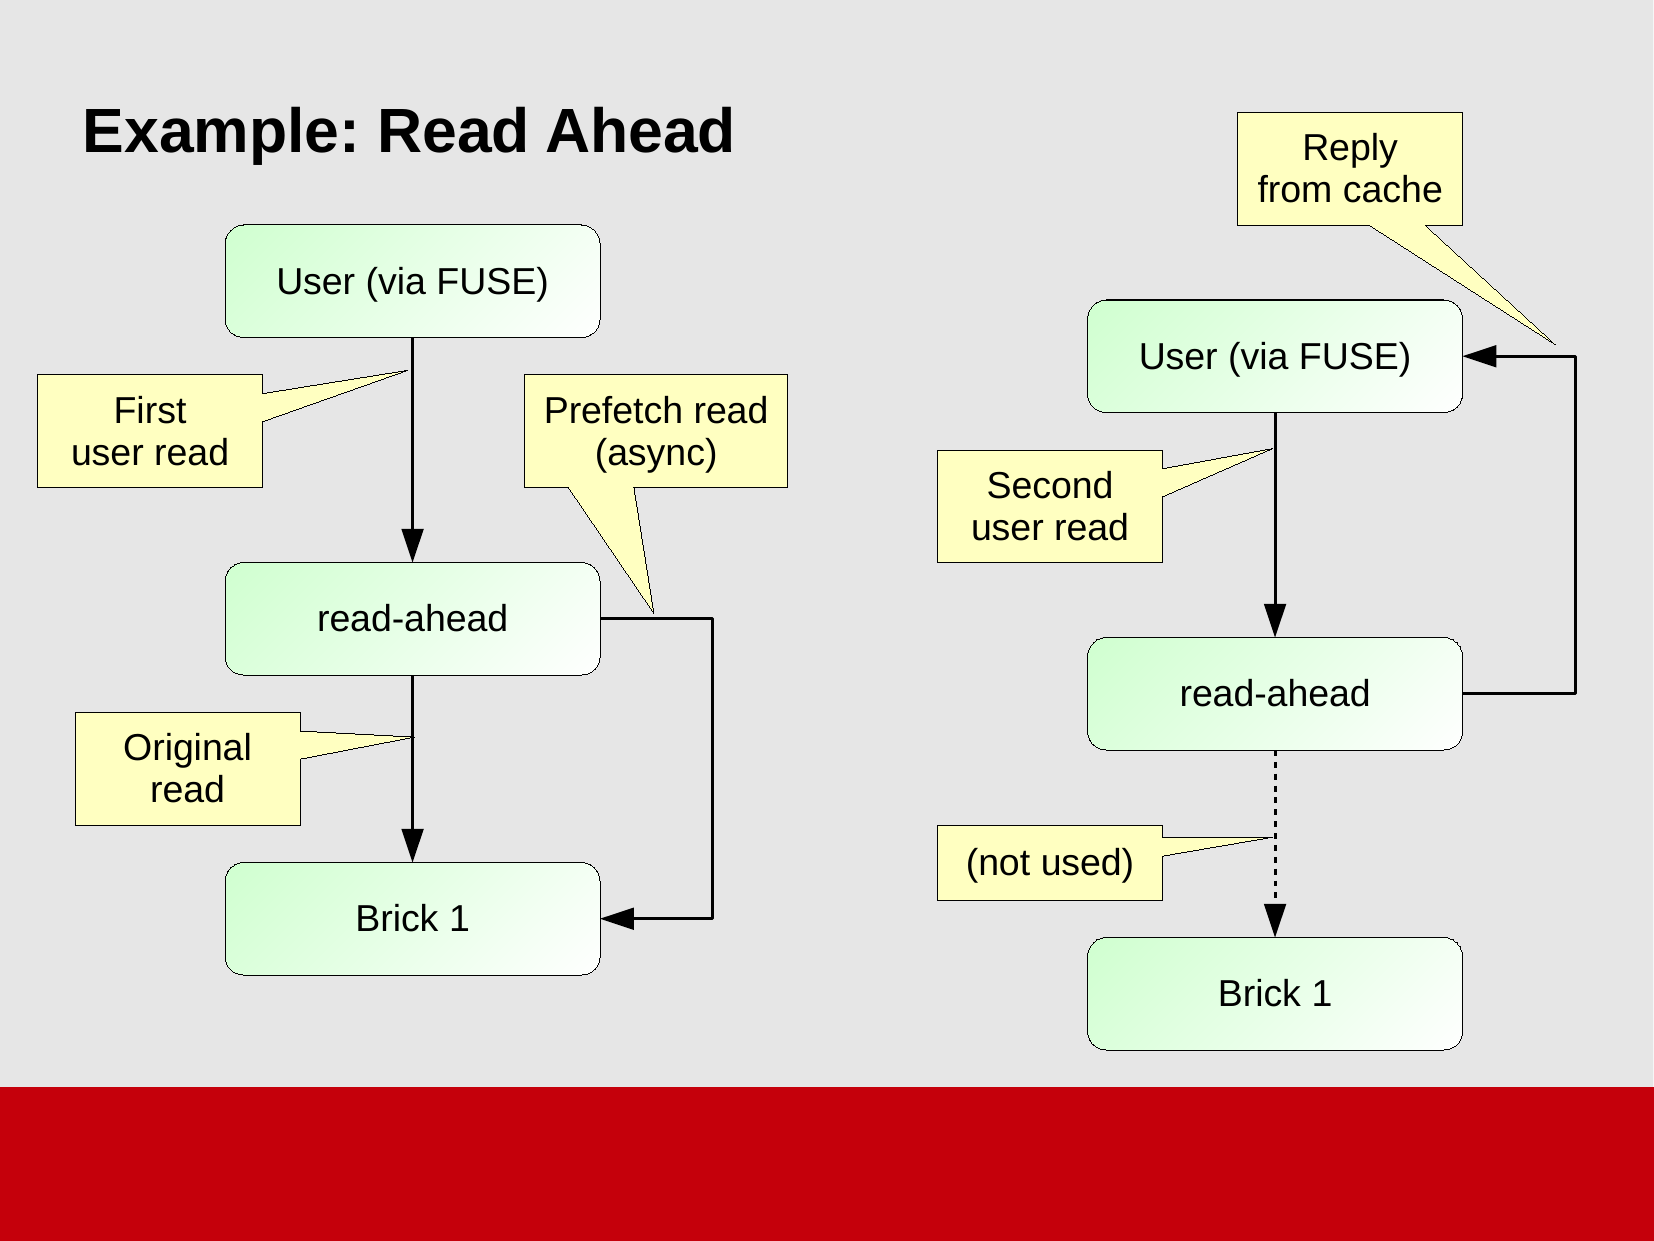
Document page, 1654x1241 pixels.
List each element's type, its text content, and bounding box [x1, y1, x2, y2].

text_box User (via FUSE) [225, 224, 601, 338]
text_box (not used) [937, 825, 1273, 901]
text_box Brick 1 [225, 862, 601, 976]
text_box Reply from cache [1237, 112, 1556, 345]
text_box Prefetch read (async) [524, 374, 788, 614]
title Example: Read Ahead [82, 37, 788, 226]
text_box First user read [37, 370, 408, 488]
text_box Brick 1 [1087, 937, 1463, 1051]
text_box Second user read [937, 448, 1273, 563]
text_box Original read [75, 712, 415, 826]
text_box read-ahead [1087, 637, 1463, 751]
text_box User (via FUSE) [1087, 299, 1463, 413]
text_box read-ahead [225, 562, 601, 676]
